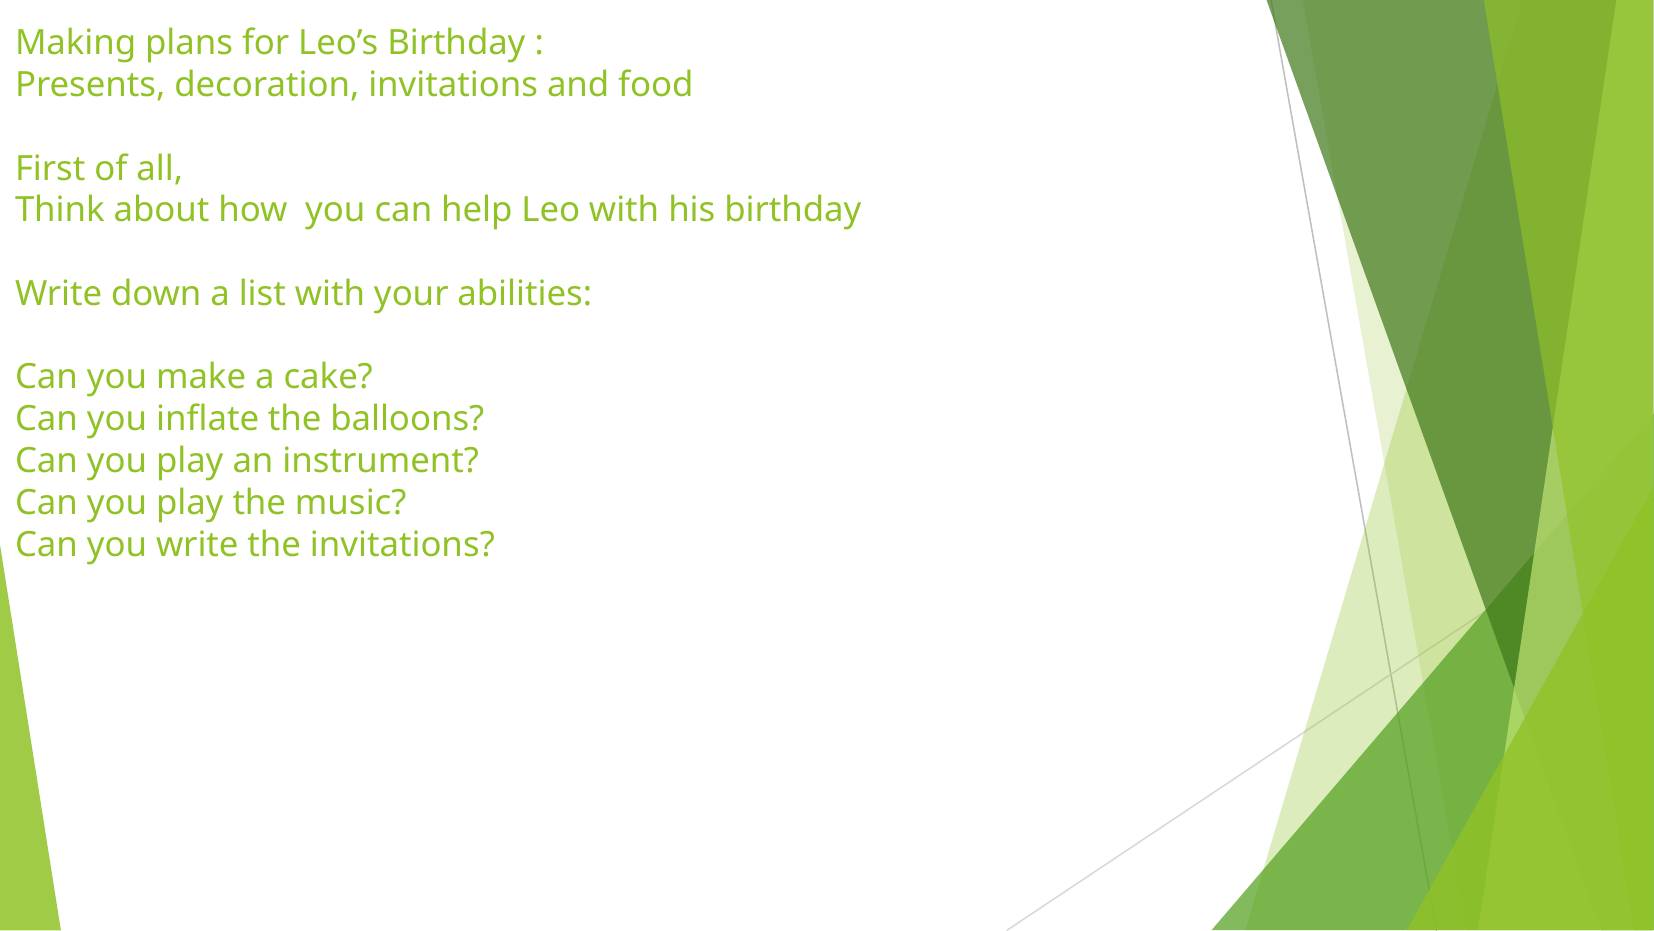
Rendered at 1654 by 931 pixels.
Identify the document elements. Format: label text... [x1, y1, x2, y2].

title Making plans for Leo’s Birthday : Presents, decoration, invitations and food First of all, Think about how you can help Leo with his birthday Write down a list with your abilities: Can you make a cake? Can you inflate the balloons? Can you play an instrument? Can you play the music? Can you write the invitations? [0, 12, 1489, 579]
